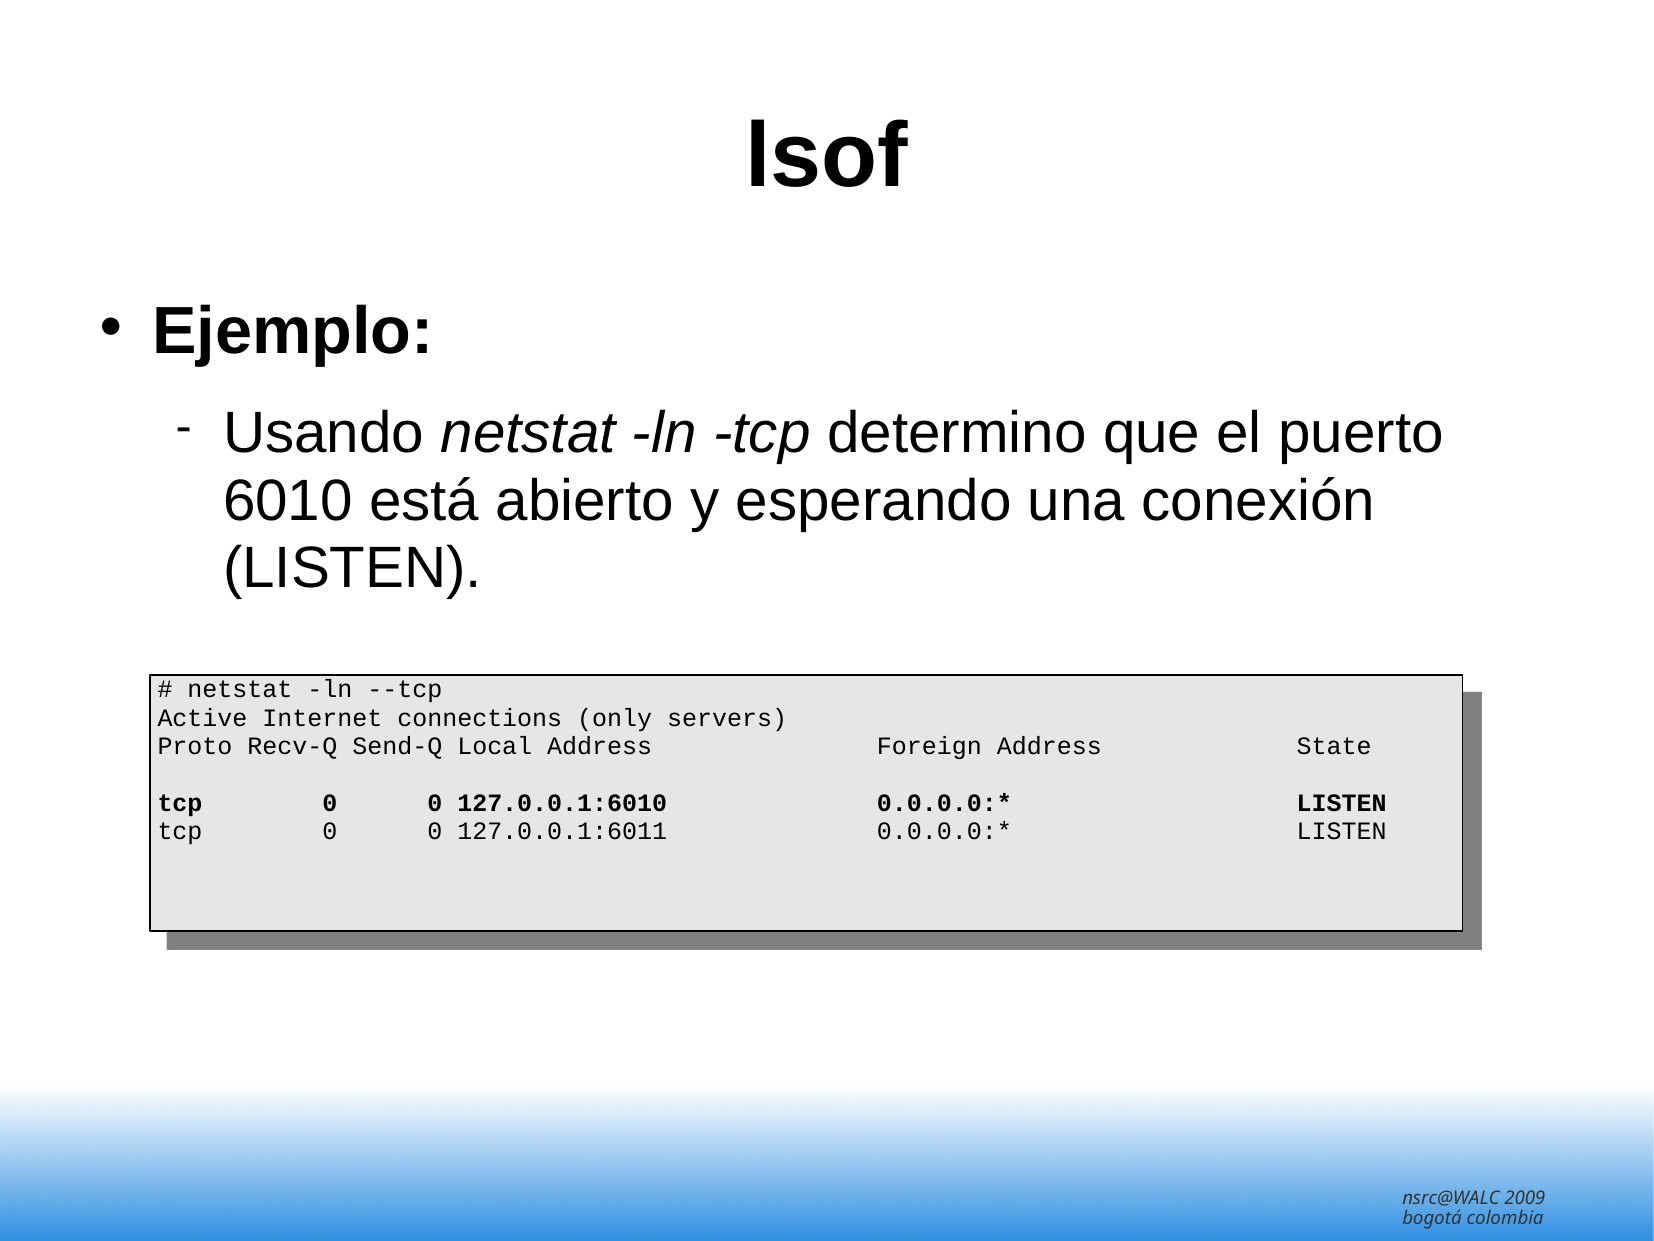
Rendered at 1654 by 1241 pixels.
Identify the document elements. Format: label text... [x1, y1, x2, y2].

picture [0, 1083, 1654, 1241]
title lsof [82, 49, 1571, 257]
text_box # netstat -ln --tcp Active Internet connections (only servers)‏ Proto Recv-Q Send-Q Local Address Foreign Address State tcp 0 0 127.0.0.1:6010 0.0.0.0:* LISTEN tcp 0 0 127.0.0.1:6011 0.0.0.0:* LISTEN [149, 675, 1463, 931]
list Ejemplo: Usando netstat -ln -tcp determino que el puerto 6010 está abierto y esperando una conexión (LISTEN). [82, 290, 1571, 622]
